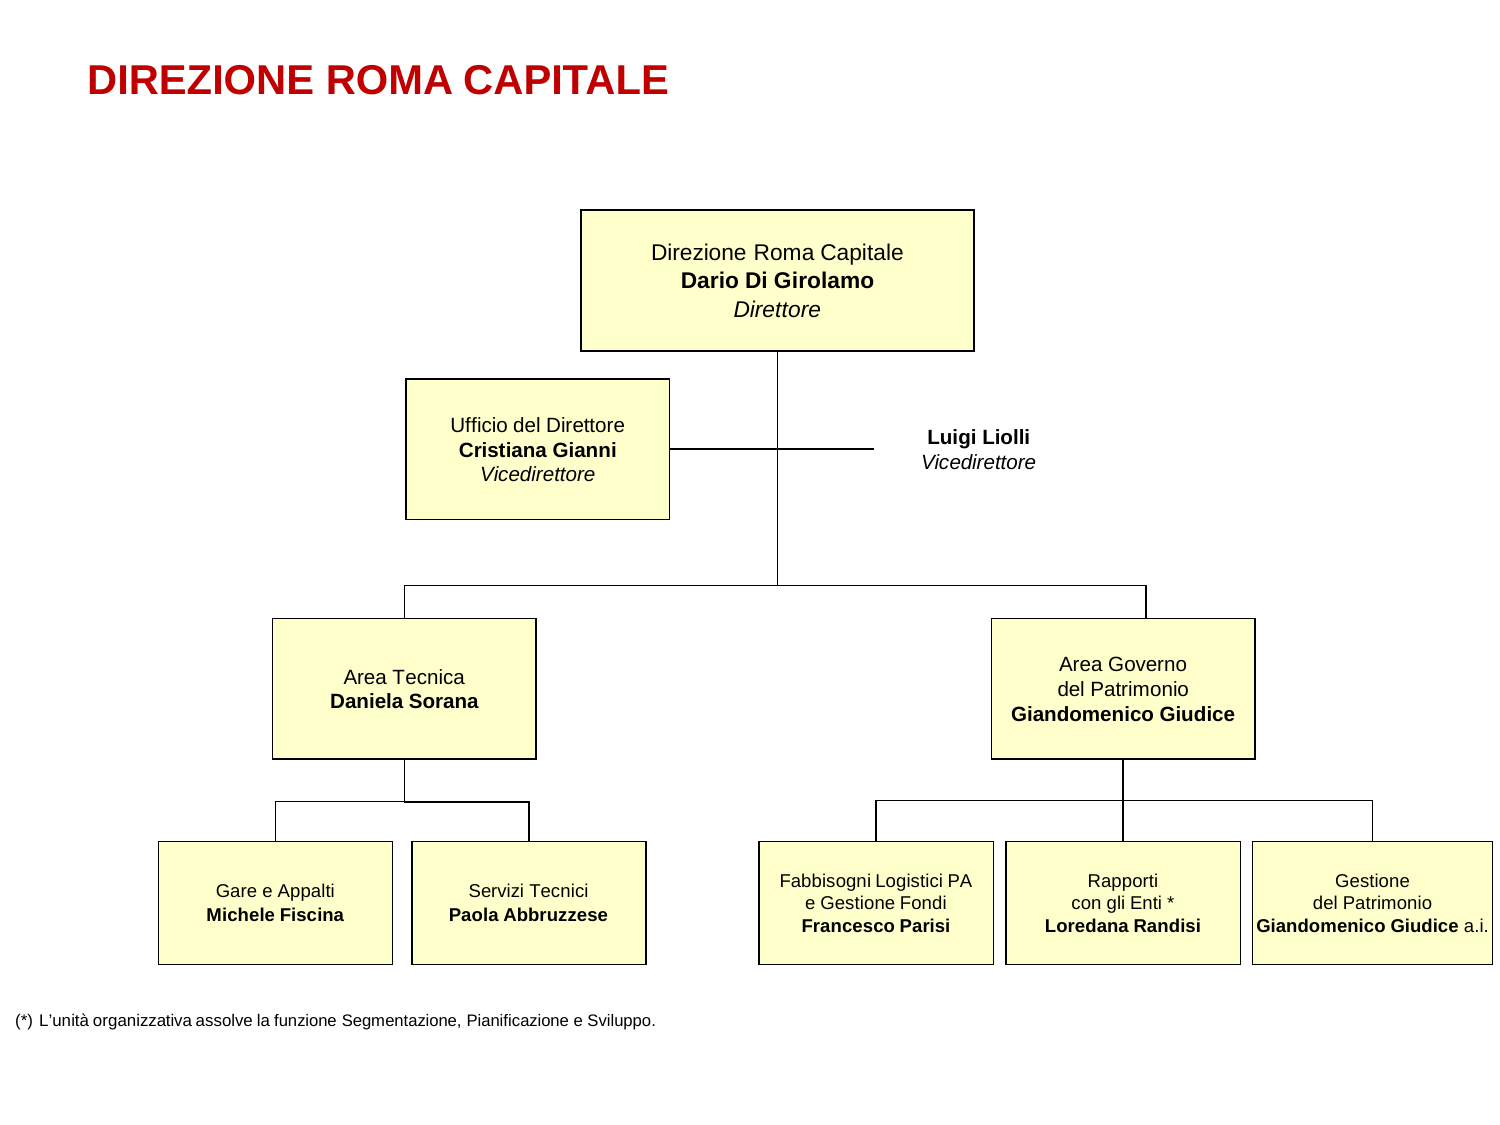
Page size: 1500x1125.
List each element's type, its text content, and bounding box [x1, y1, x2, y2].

text_box DIREZIONE ROMA CAPITALE [72, 45, 1462, 128]
picture [0, 209, 1500, 1041]
